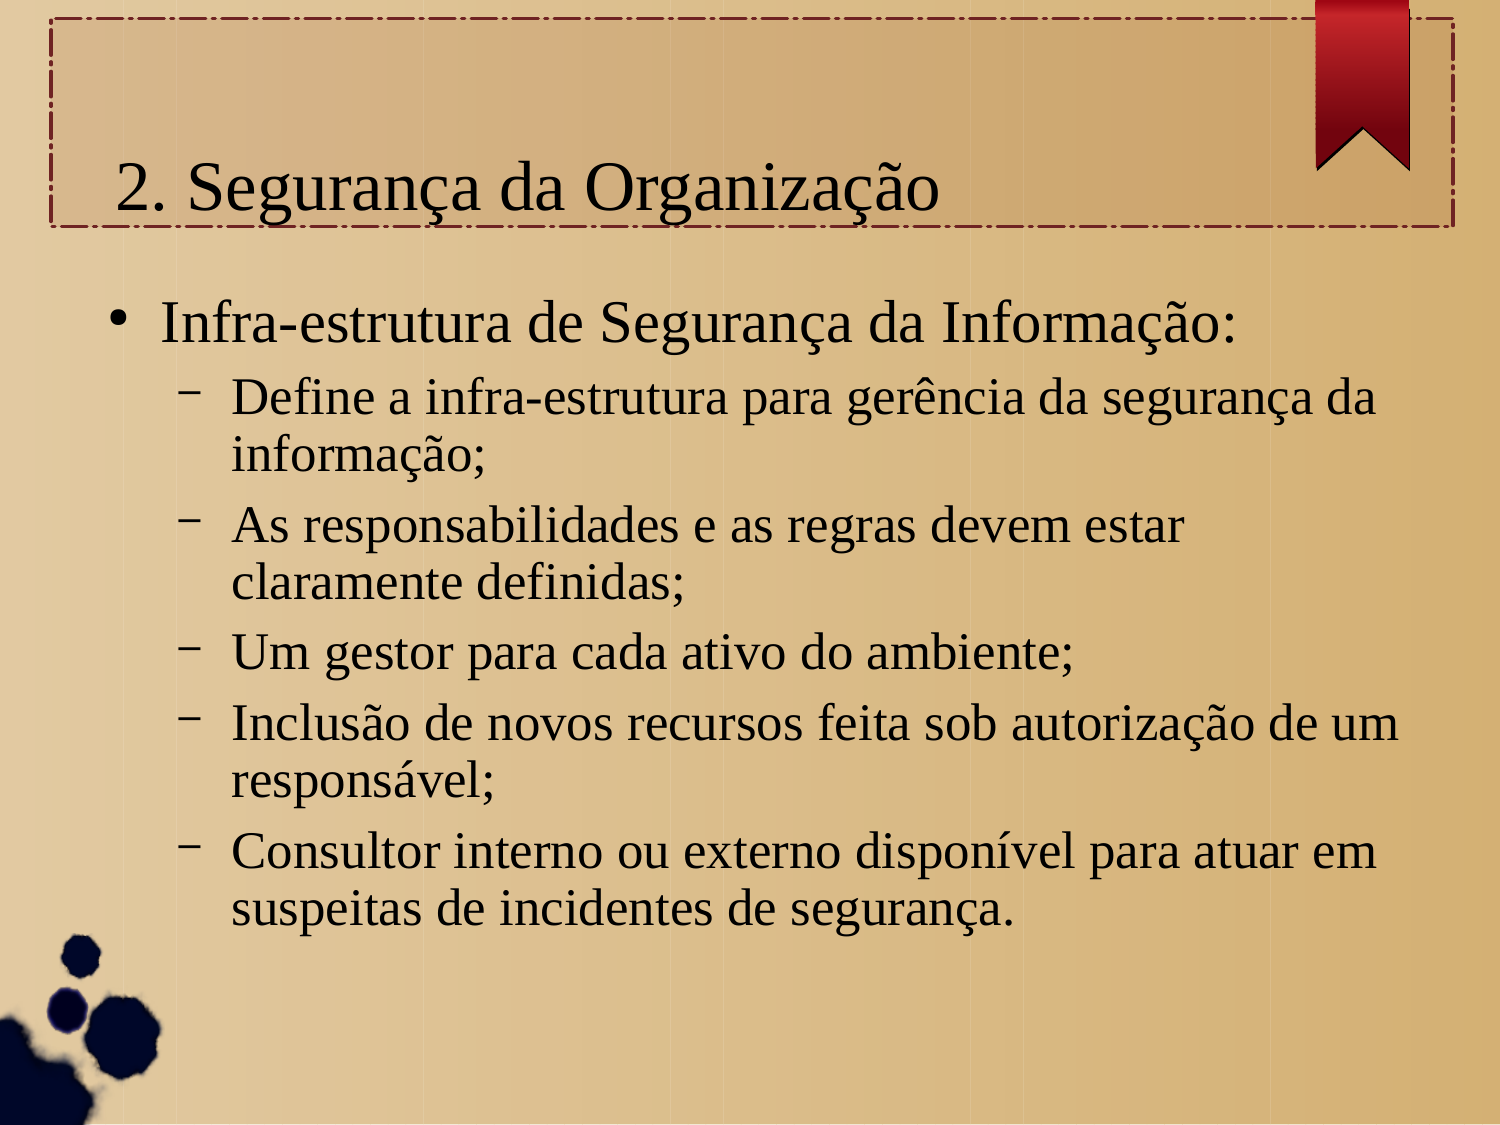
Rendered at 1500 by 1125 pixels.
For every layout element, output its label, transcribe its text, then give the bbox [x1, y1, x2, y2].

list Infra-estrutura de Segurança da Informação: Define a infra-estrutura para gerência da segurança da informação; As responsabilidades e as regras devem estar claramente definidas; Um gestor para cada ativo do ambiente; Inclusão de novos recursos feita sob autorização de um responsável; Consultor interno ou externo disponível para atuar em suspeitas de incidentes de segurança. [75, 282, 1426, 1006]
title 2. Segurança da Organização [74, 20, 1313, 233]
